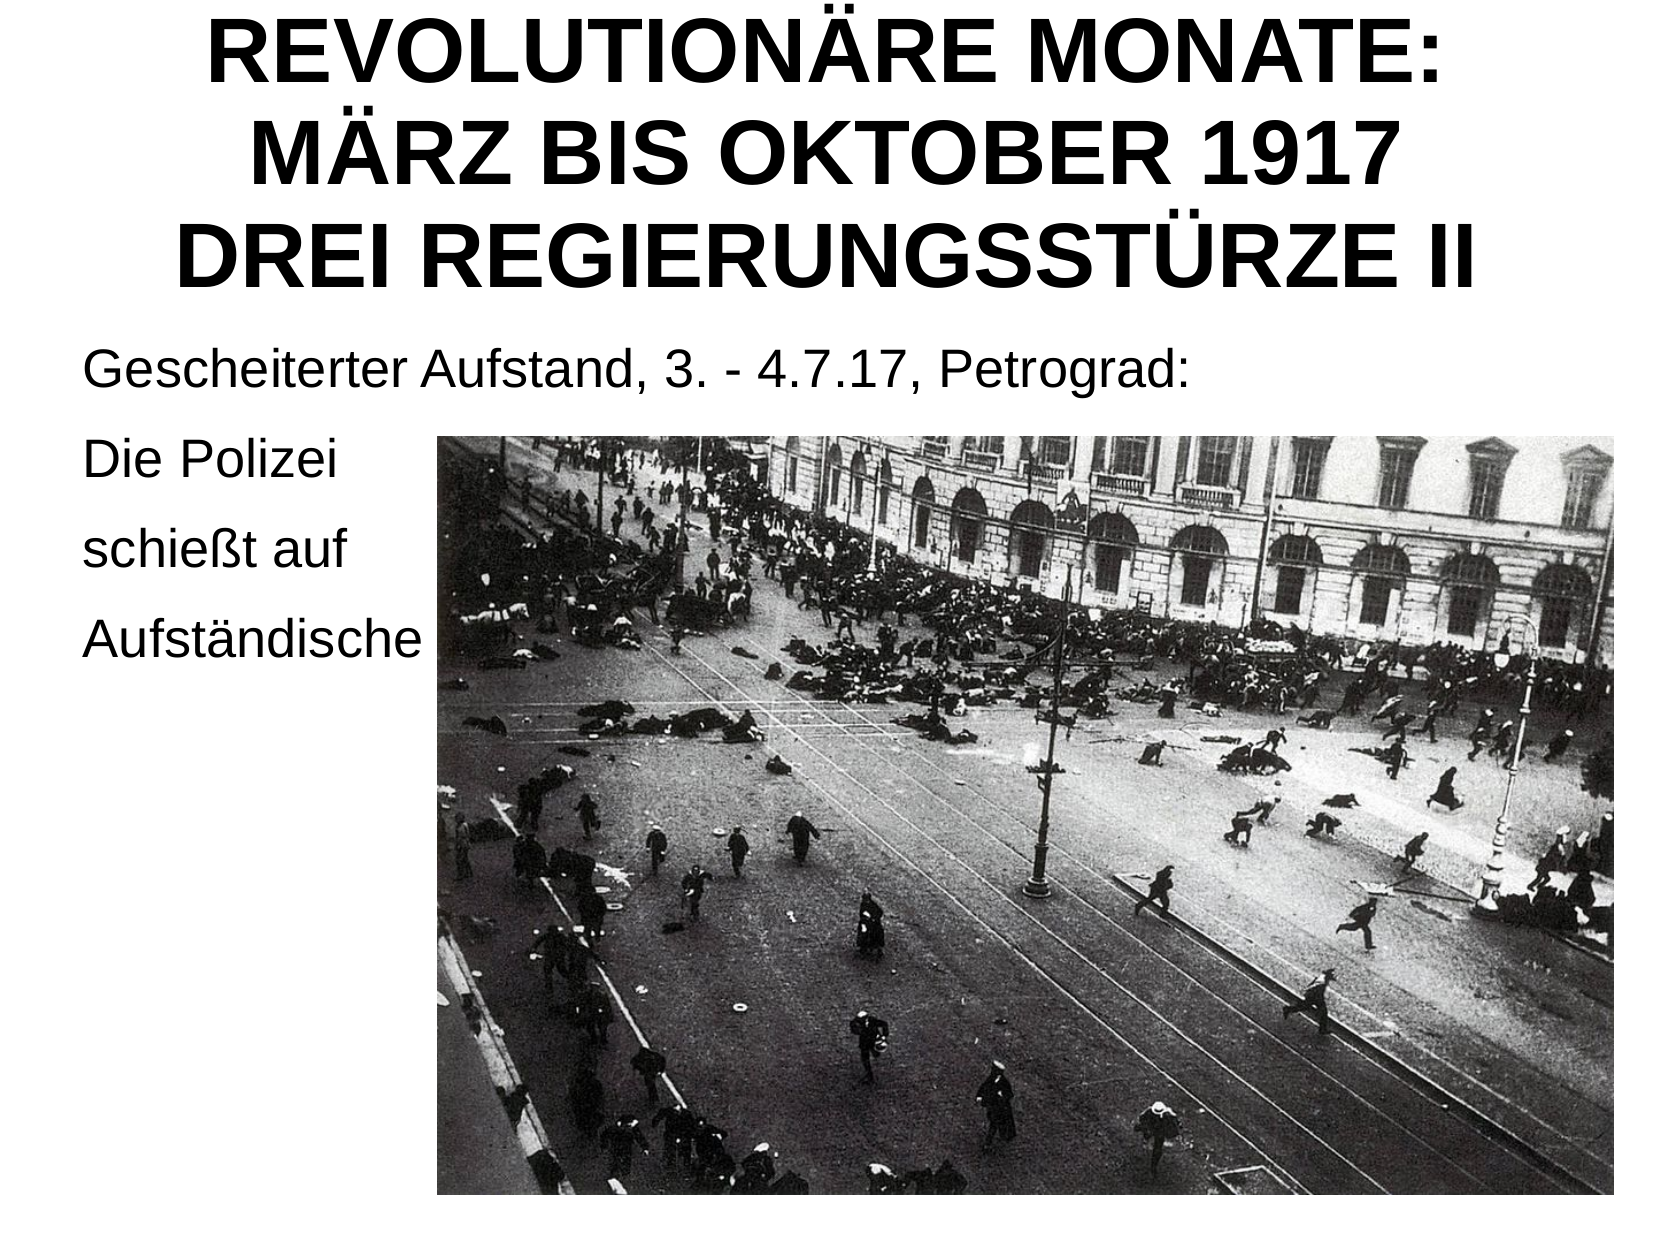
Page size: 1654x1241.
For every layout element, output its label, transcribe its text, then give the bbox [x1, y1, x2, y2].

list Gescheiterter Aufstand, 3. - 4.7.17, Petrograd: Die Polizei schießt auf Aufständische [82, 248, 1571, 1229]
picture [437, 436, 1614, 1195]
title REVOLUTIONÄRE MONATE: MÄRZ BIS OKTOBER 1917 DREI REGIERUNGSSTÜRZE II [82, 0, 1571, 248]
